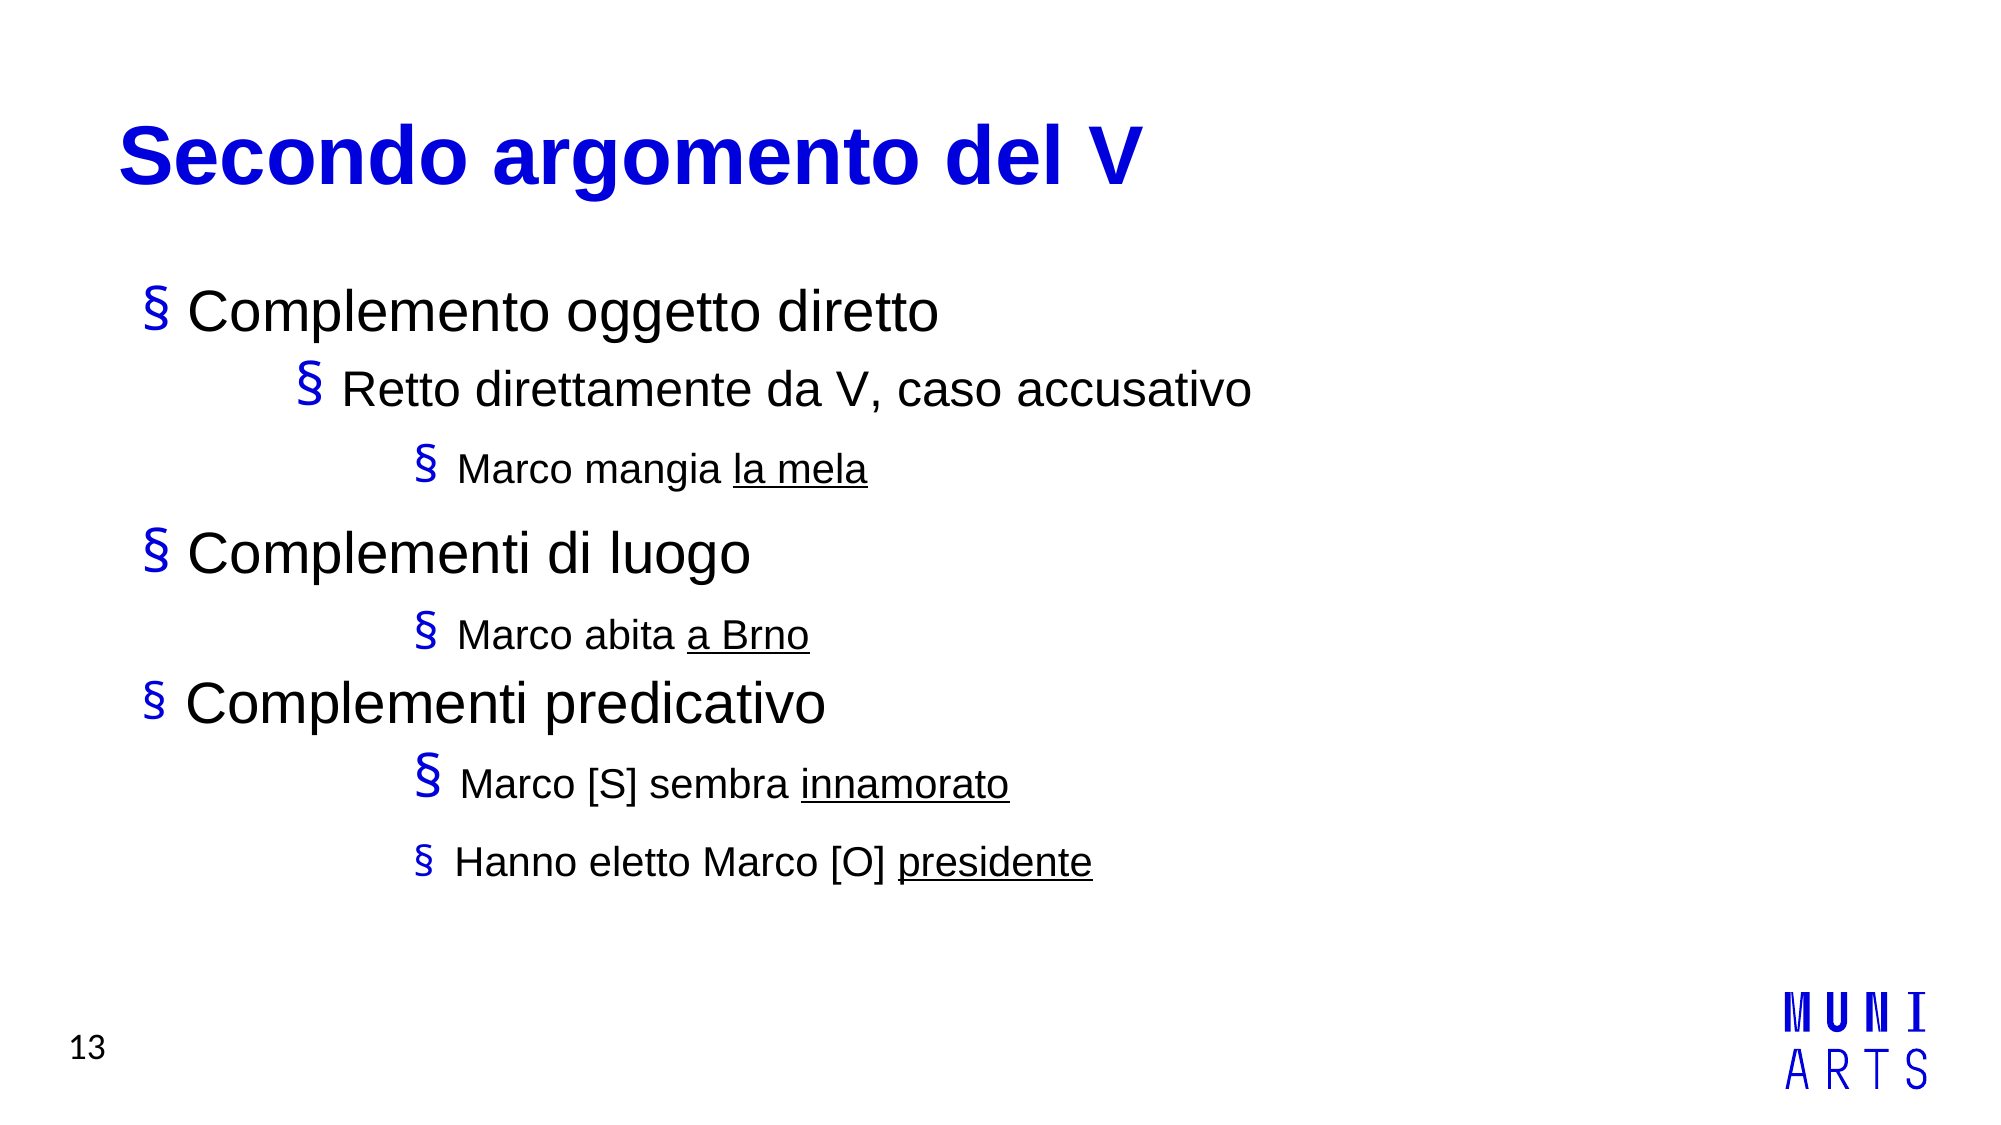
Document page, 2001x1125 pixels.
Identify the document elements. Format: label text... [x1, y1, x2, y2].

title Secondo argomento del V [118, 118, 1883, 193]
list Complemento oggetto diretto Retto direttamente da V, caso accusativo Marco mangia la mela Complementi di luogo Marco abita a Brno Complementi predicativo Marco [S] sembra innamorato Hanno eletto Marco [O] presidente [118, 268, 1976, 935]
text_box [67, 1021, 110, 1063]
